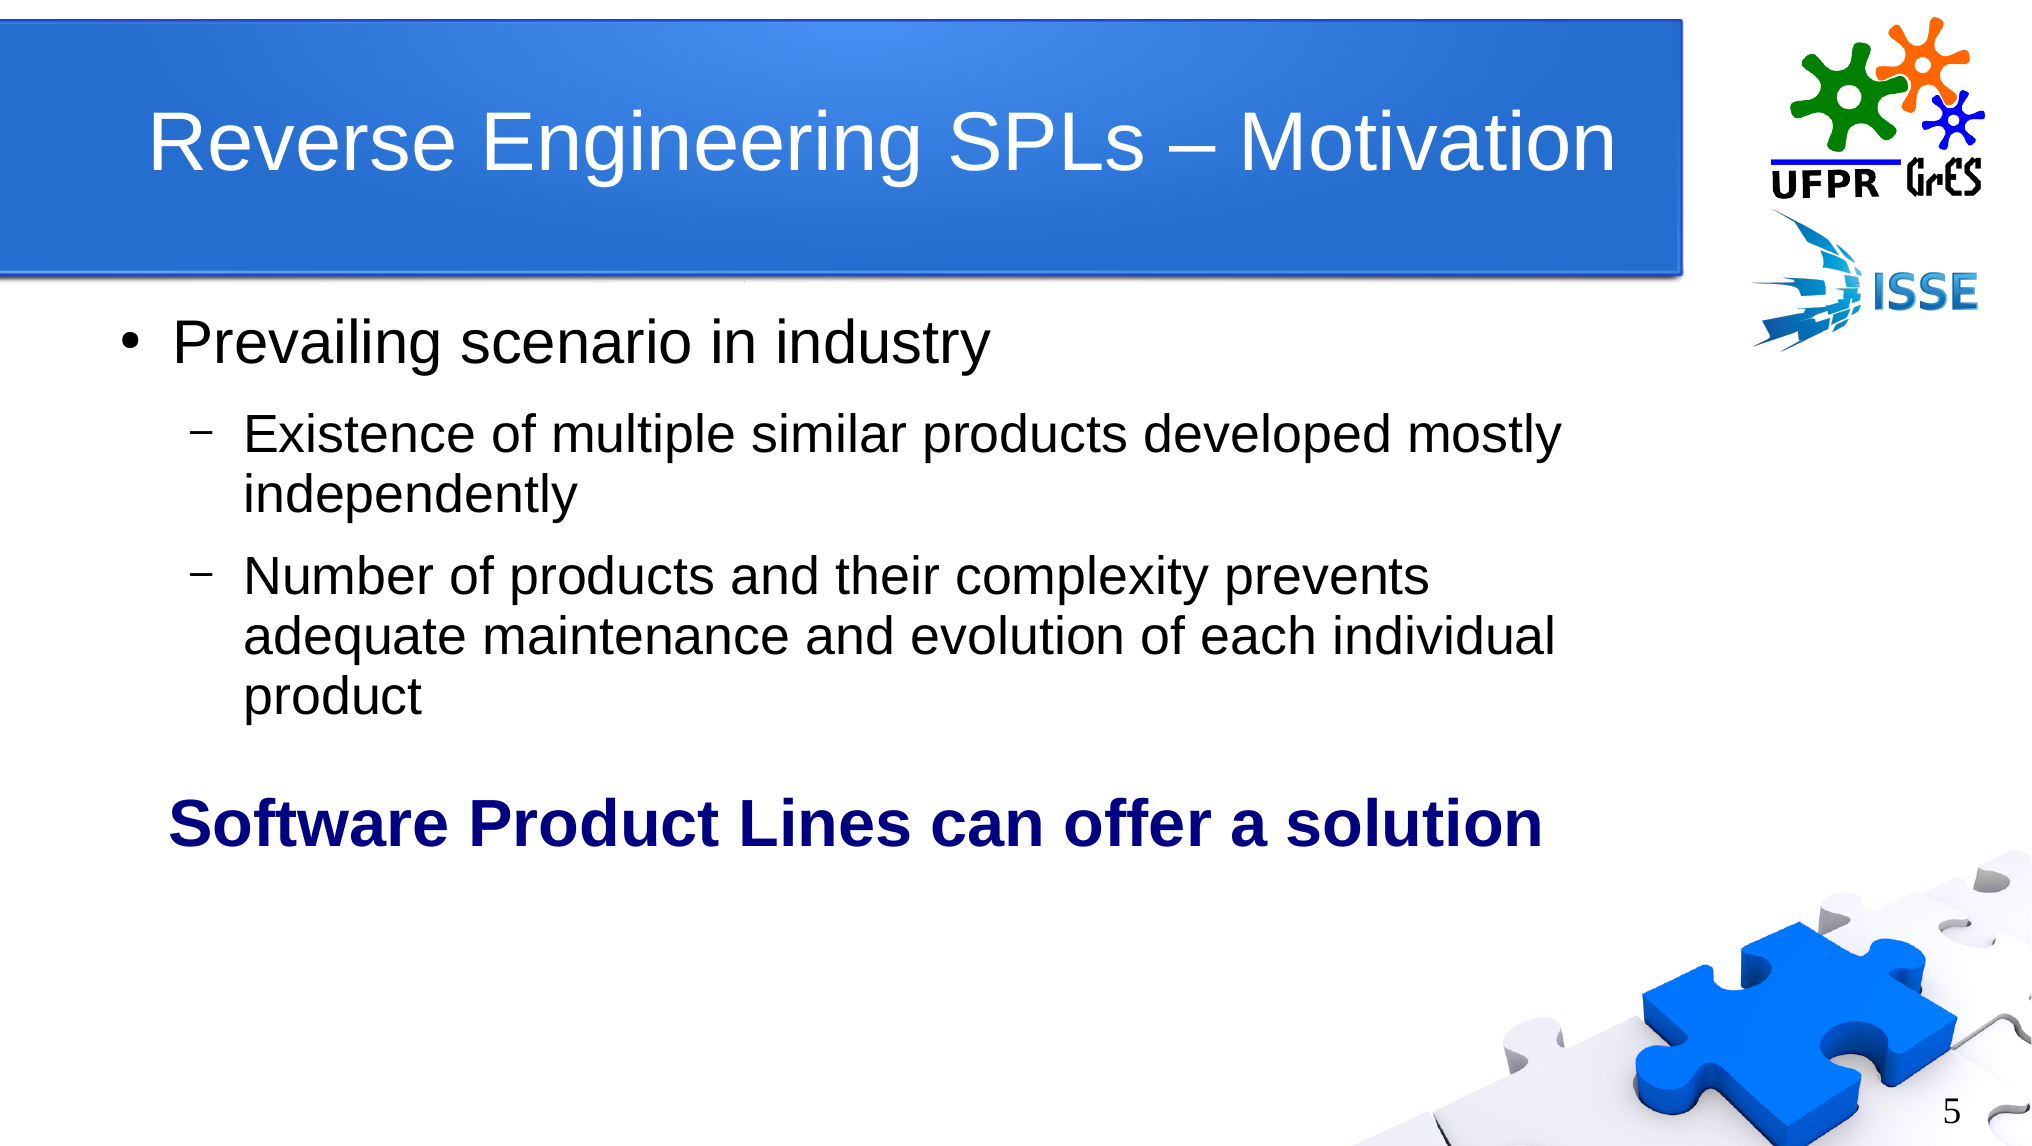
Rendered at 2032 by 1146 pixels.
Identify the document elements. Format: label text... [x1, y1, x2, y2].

list Prevailing scenario in industry Existence of multiple similar products developed mostly independently Number of products and their complexity prevents adequate maintenance and evolution of each individual product [101, 307, 1619, 972]
picture [0, 19, 1689, 284]
picture [1334, 753, 2032, 1146]
picture [1771, 17, 1985, 199]
picture [1736, 200, 1997, 366]
title Reverse Engineering SPLs – Motivation [101, 45, 1666, 237]
text_box Software Product Lines can offer a solution [82, 778, 1618, 869]
